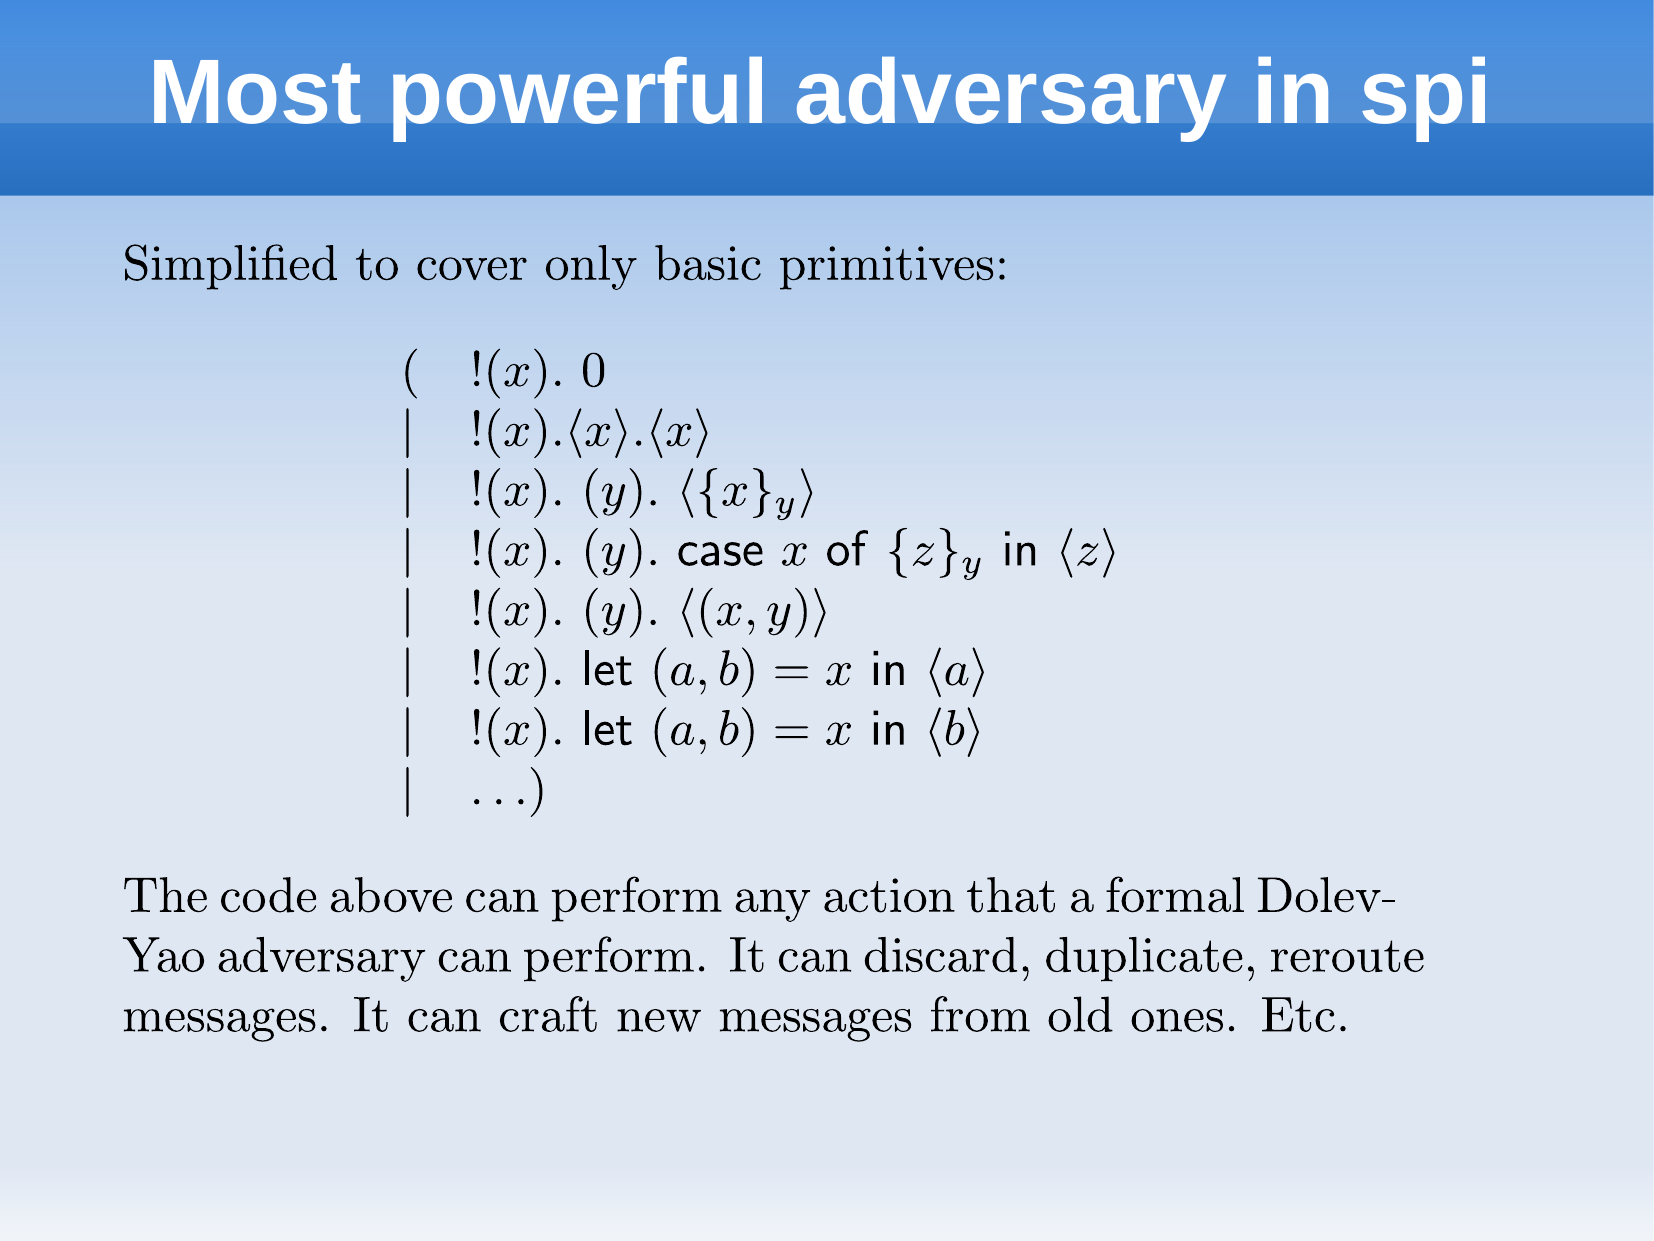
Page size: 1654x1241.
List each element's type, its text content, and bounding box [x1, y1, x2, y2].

picture [0, 0, 1654, 1241]
text_box [122, 244, 1426, 1042]
title Most powerful adversary in spi [76, 0, 1565, 188]
